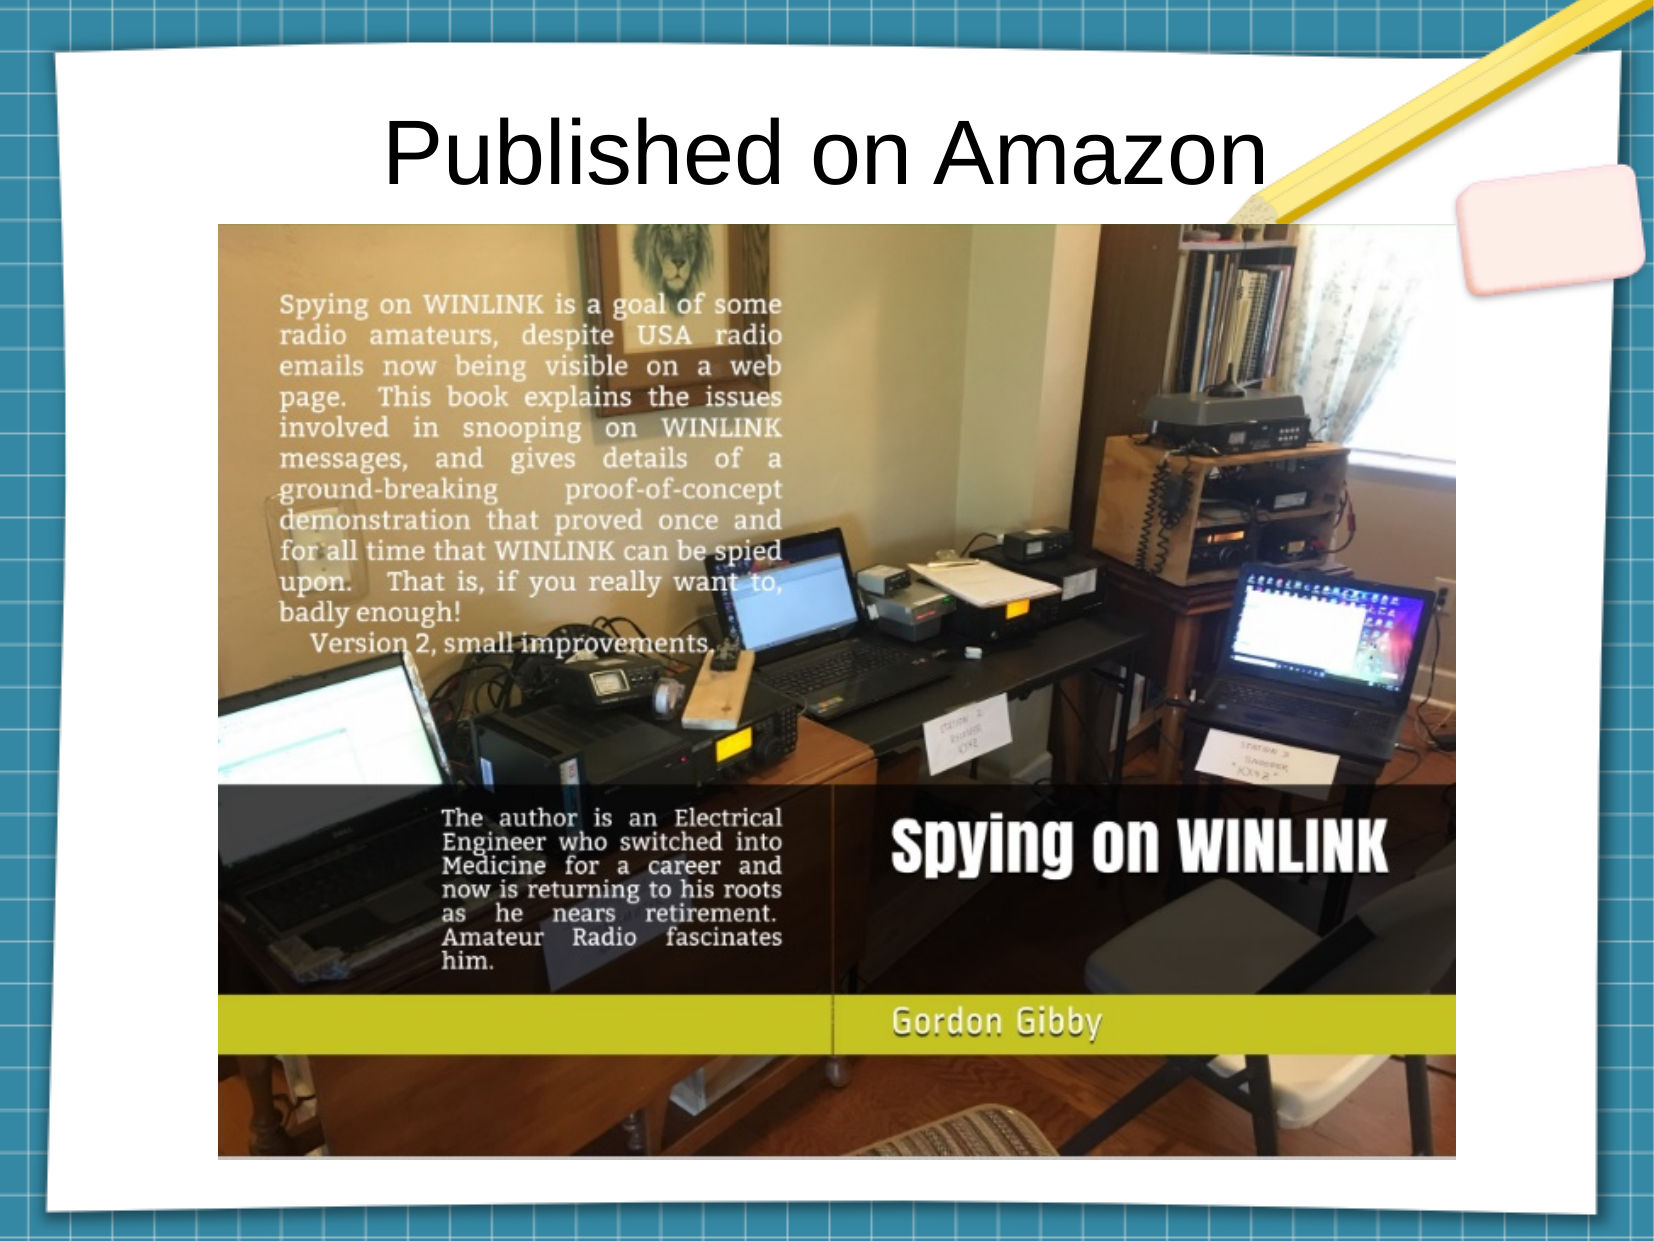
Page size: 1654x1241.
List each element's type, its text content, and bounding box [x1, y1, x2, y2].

title Published on Amazon [82, 49, 1571, 257]
picture [0, 0, 1654, 1241]
